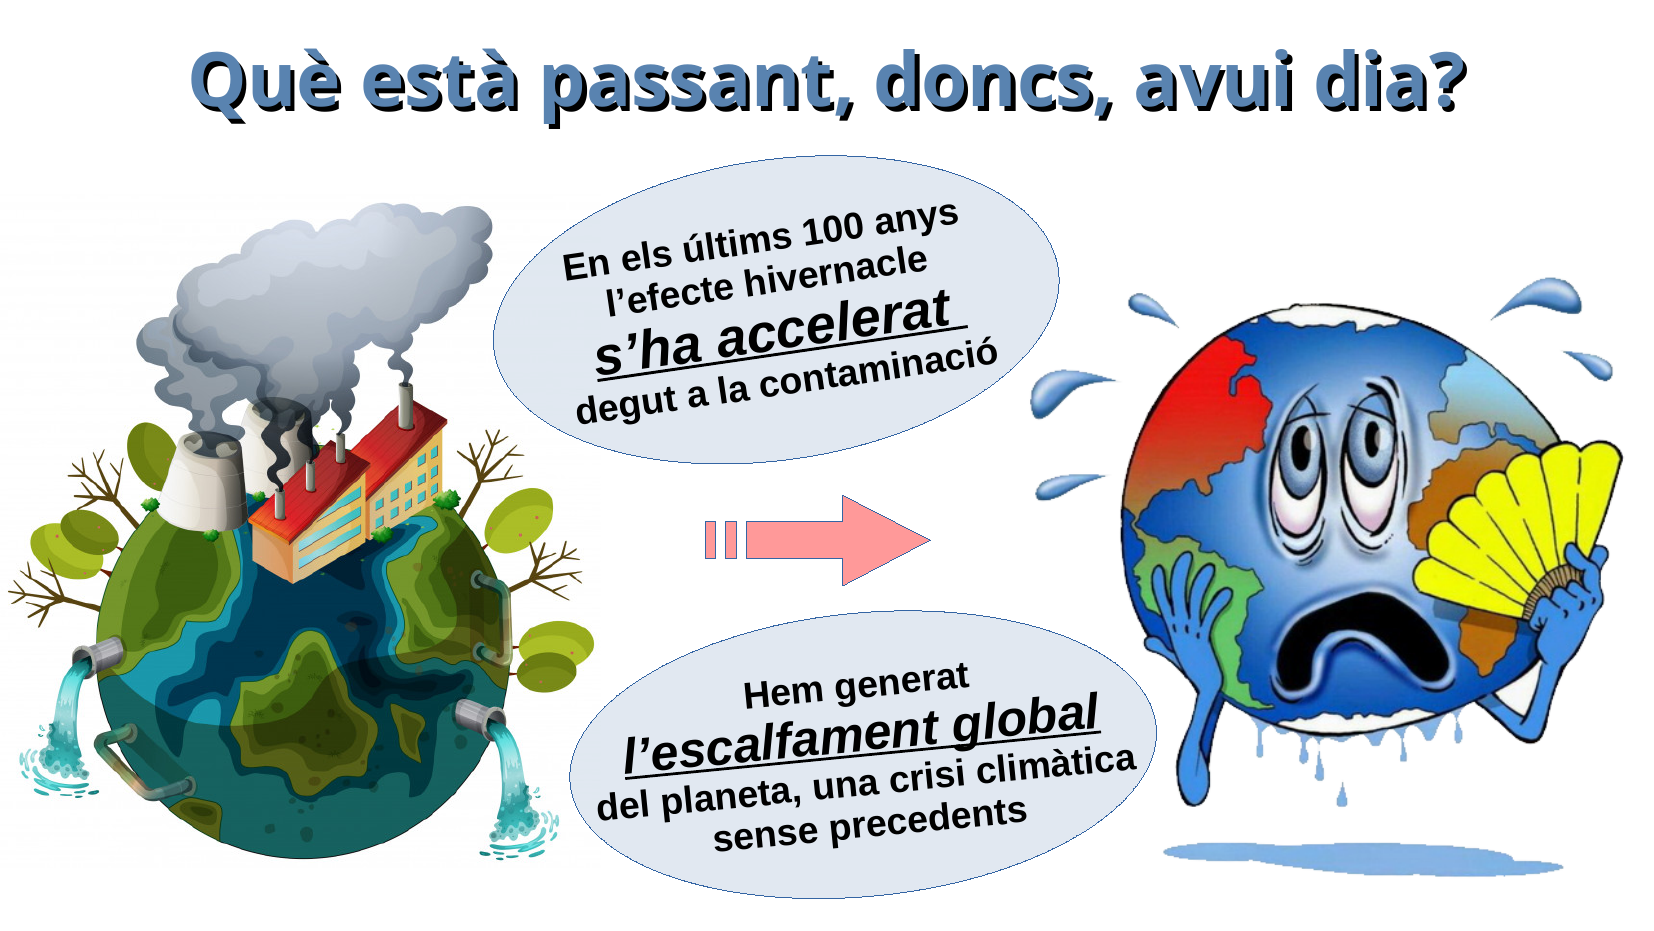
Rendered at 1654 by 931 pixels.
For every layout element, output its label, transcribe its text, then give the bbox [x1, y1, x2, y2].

title Què està passant, doncs, avui dia? [82, 0, 1571, 156]
text_box [746, 495, 931, 586]
text_box [705, 521, 716, 559]
text_box En els últims 100 anys l’efecte hivernacle s’ha accelerat degut a la contaminació [493, 155, 1060, 464]
text_box Hem generat l’escalfament global del planeta, una crisi climàtica sense precedents [569, 610, 1157, 899]
picture [0, 194, 601, 868]
text_box [725, 521, 737, 559]
picture [1007, 239, 1654, 901]
